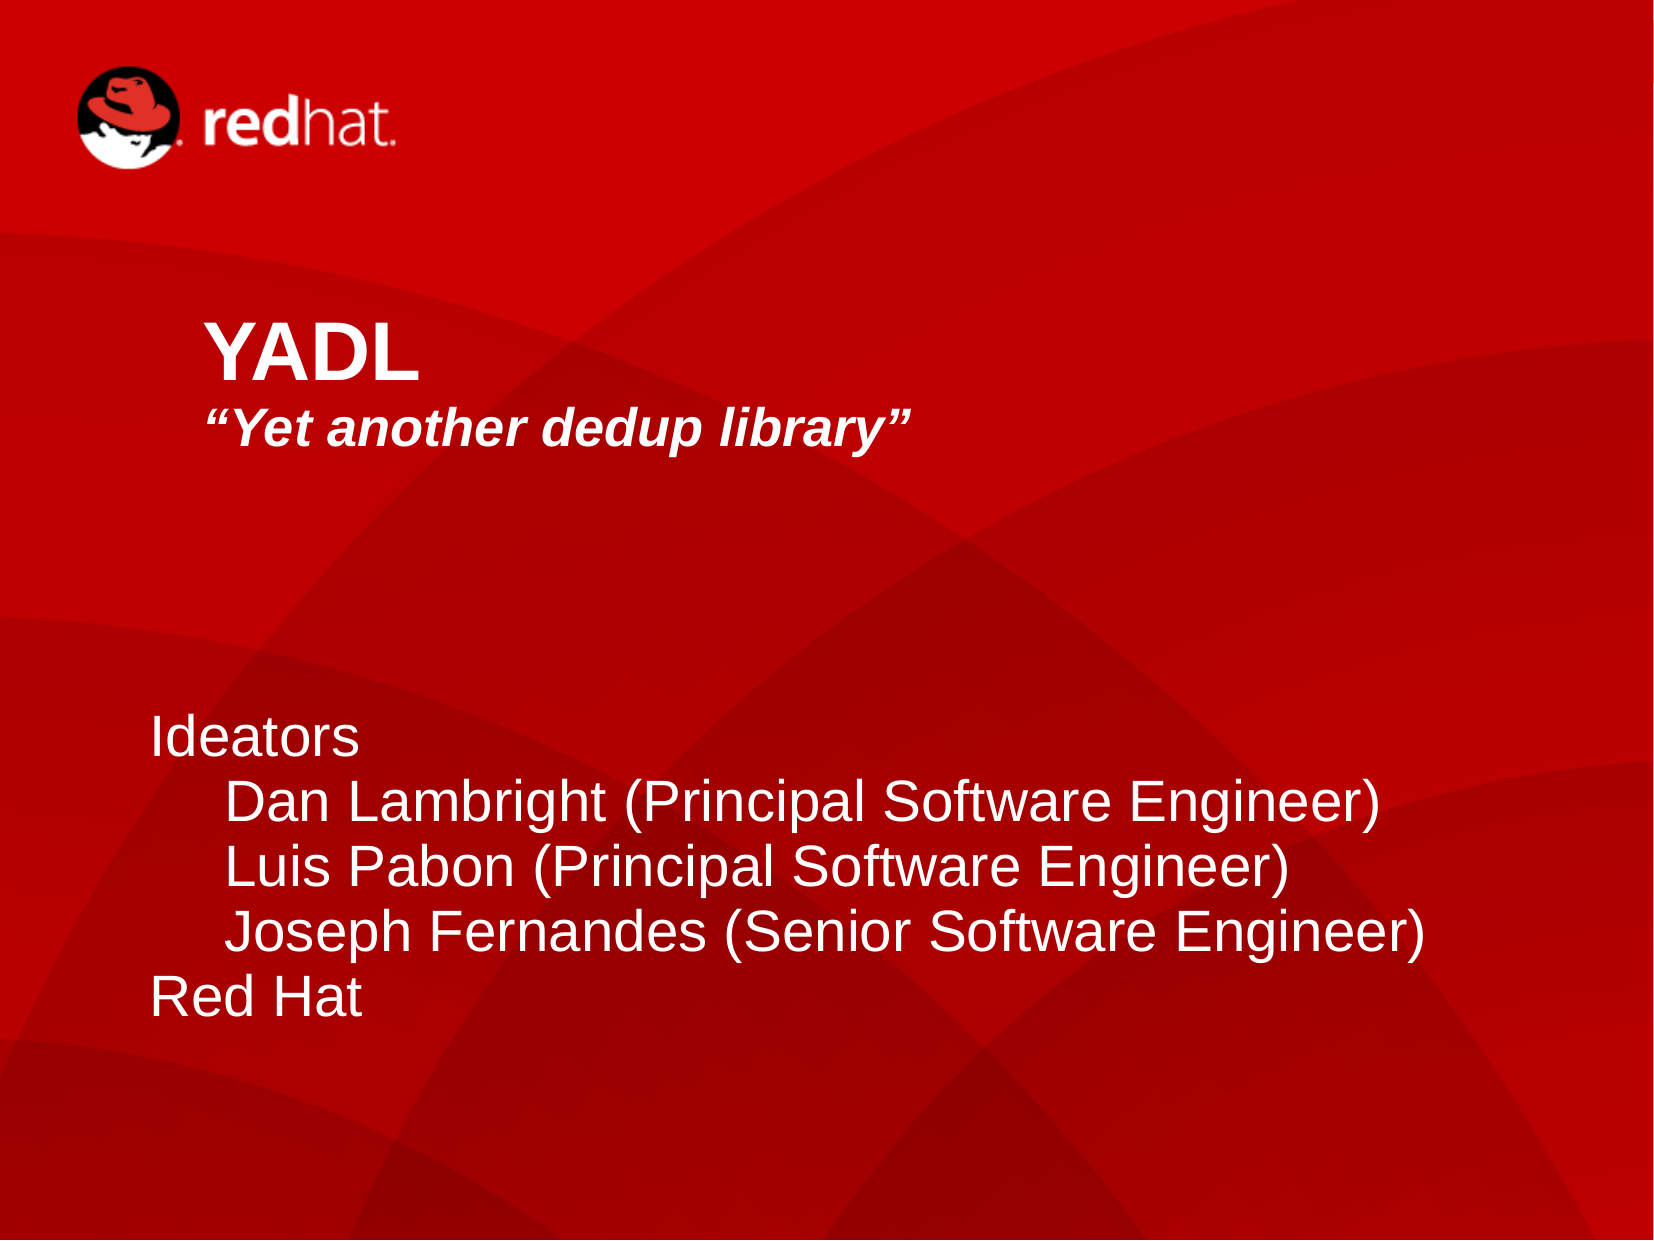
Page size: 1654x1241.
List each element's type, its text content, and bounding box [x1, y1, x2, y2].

picture [0, 0, 1654, 1240]
text_box Ideators Dan Lambright (Principal Software Engineer) Luis Pabon (Principal Software Engineer) Joseph Fernandes (Senior Software Engineer) Red Hat [134, 696, 1463, 1101]
text_box YADL “Yet another dedup library” [187, 297, 1568, 559]
